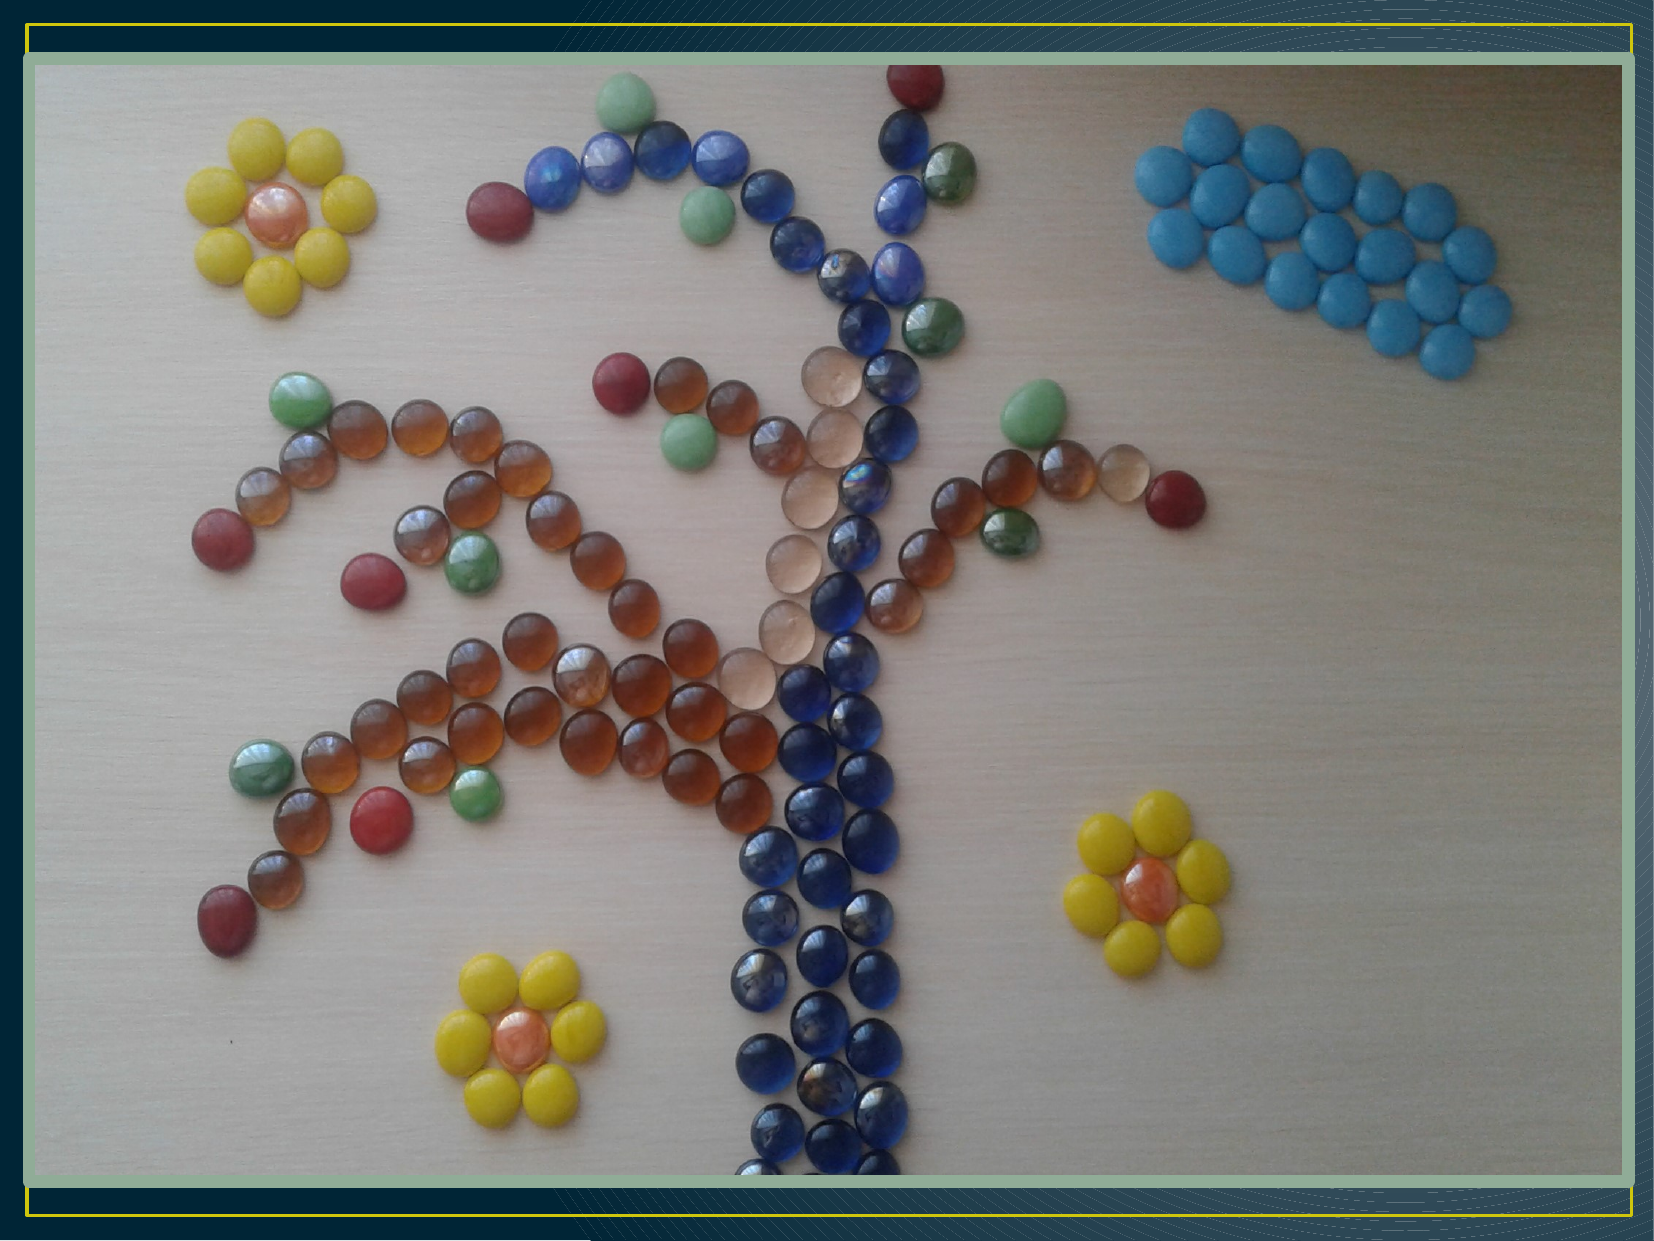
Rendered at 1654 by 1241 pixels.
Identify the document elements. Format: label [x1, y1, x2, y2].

picture [35, 64, 1623, 1176]
